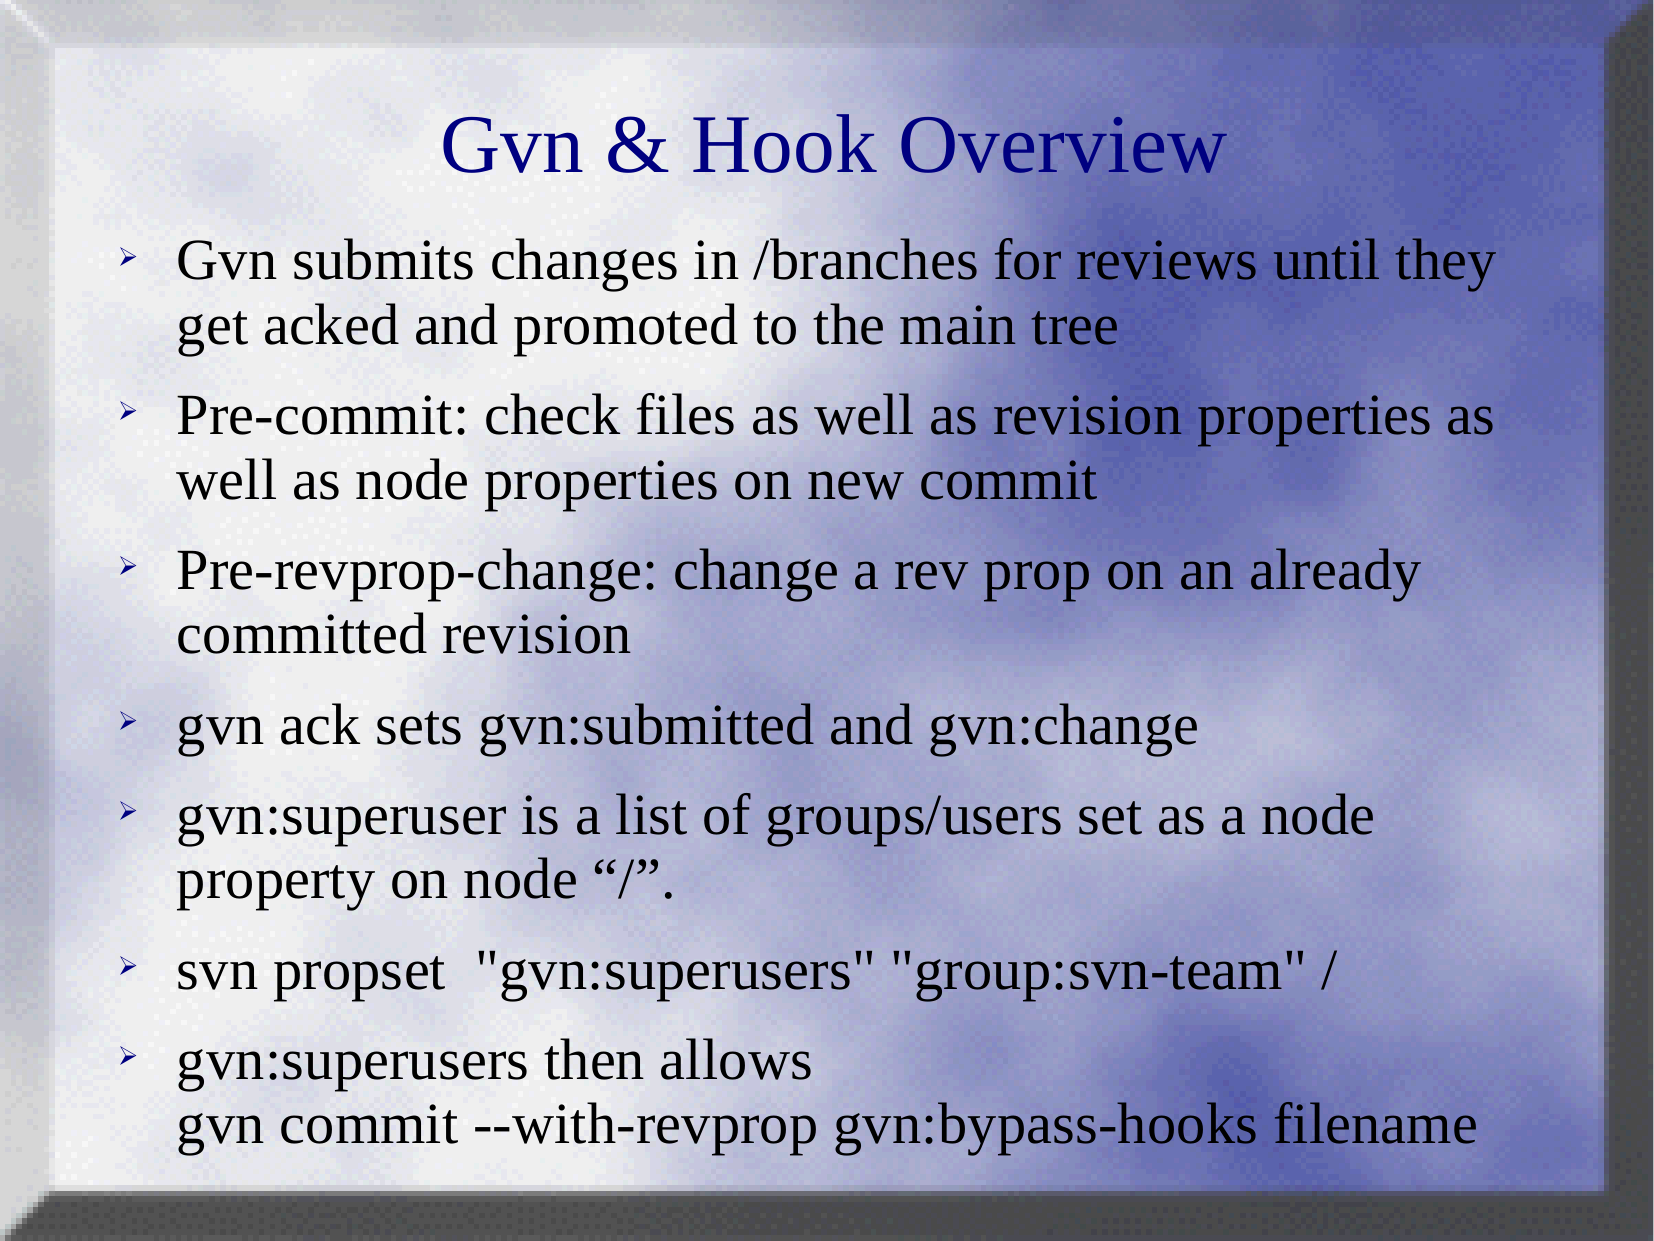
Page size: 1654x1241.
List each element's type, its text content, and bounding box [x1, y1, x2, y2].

picture [0, 0, 1654, 1241]
list Gvn submits changes in /branches for reviews until they get acked and promoted to the main tree Pre-commit: check files as well as revision properties as well as node properties on new commit Pre-revprop-change: change a rev prop on an already committed revision gvn ack sets gvn:submitted and gvn:change gvn:superuser is a list of groups/users set as a node property on node “/”. svn propset "gvn:superusers" "group:svn-team" / gvn:superusers then allows gvn commit --with-revprop gvn:bypass-hooks filename [117, 227, 1530, 1157]
title Gvn & Hook Overview [119, 95, 1550, 194]
